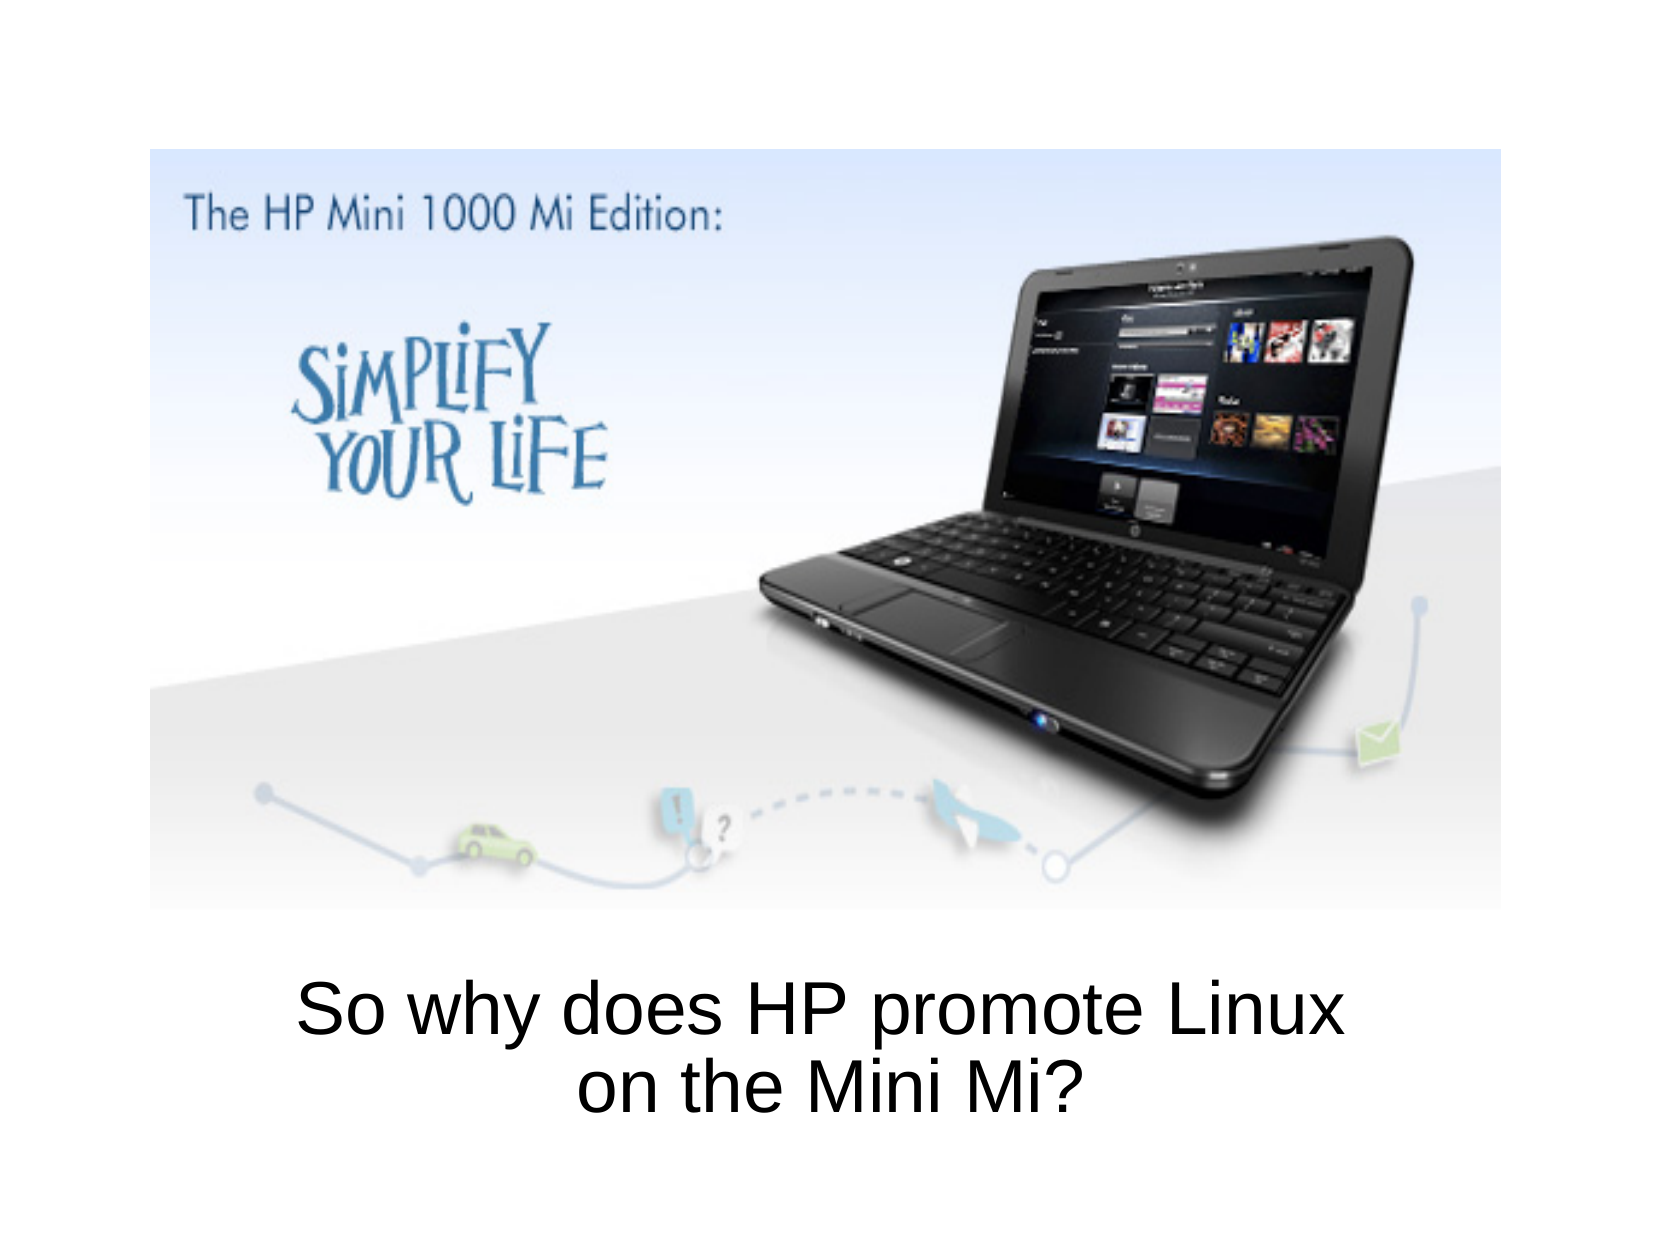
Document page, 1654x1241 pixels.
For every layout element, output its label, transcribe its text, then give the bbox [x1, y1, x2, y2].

title So why does HP promote Linux on the Mini Mi? [86, 966, 1575, 1135]
picture [150, 149, 1501, 938]
